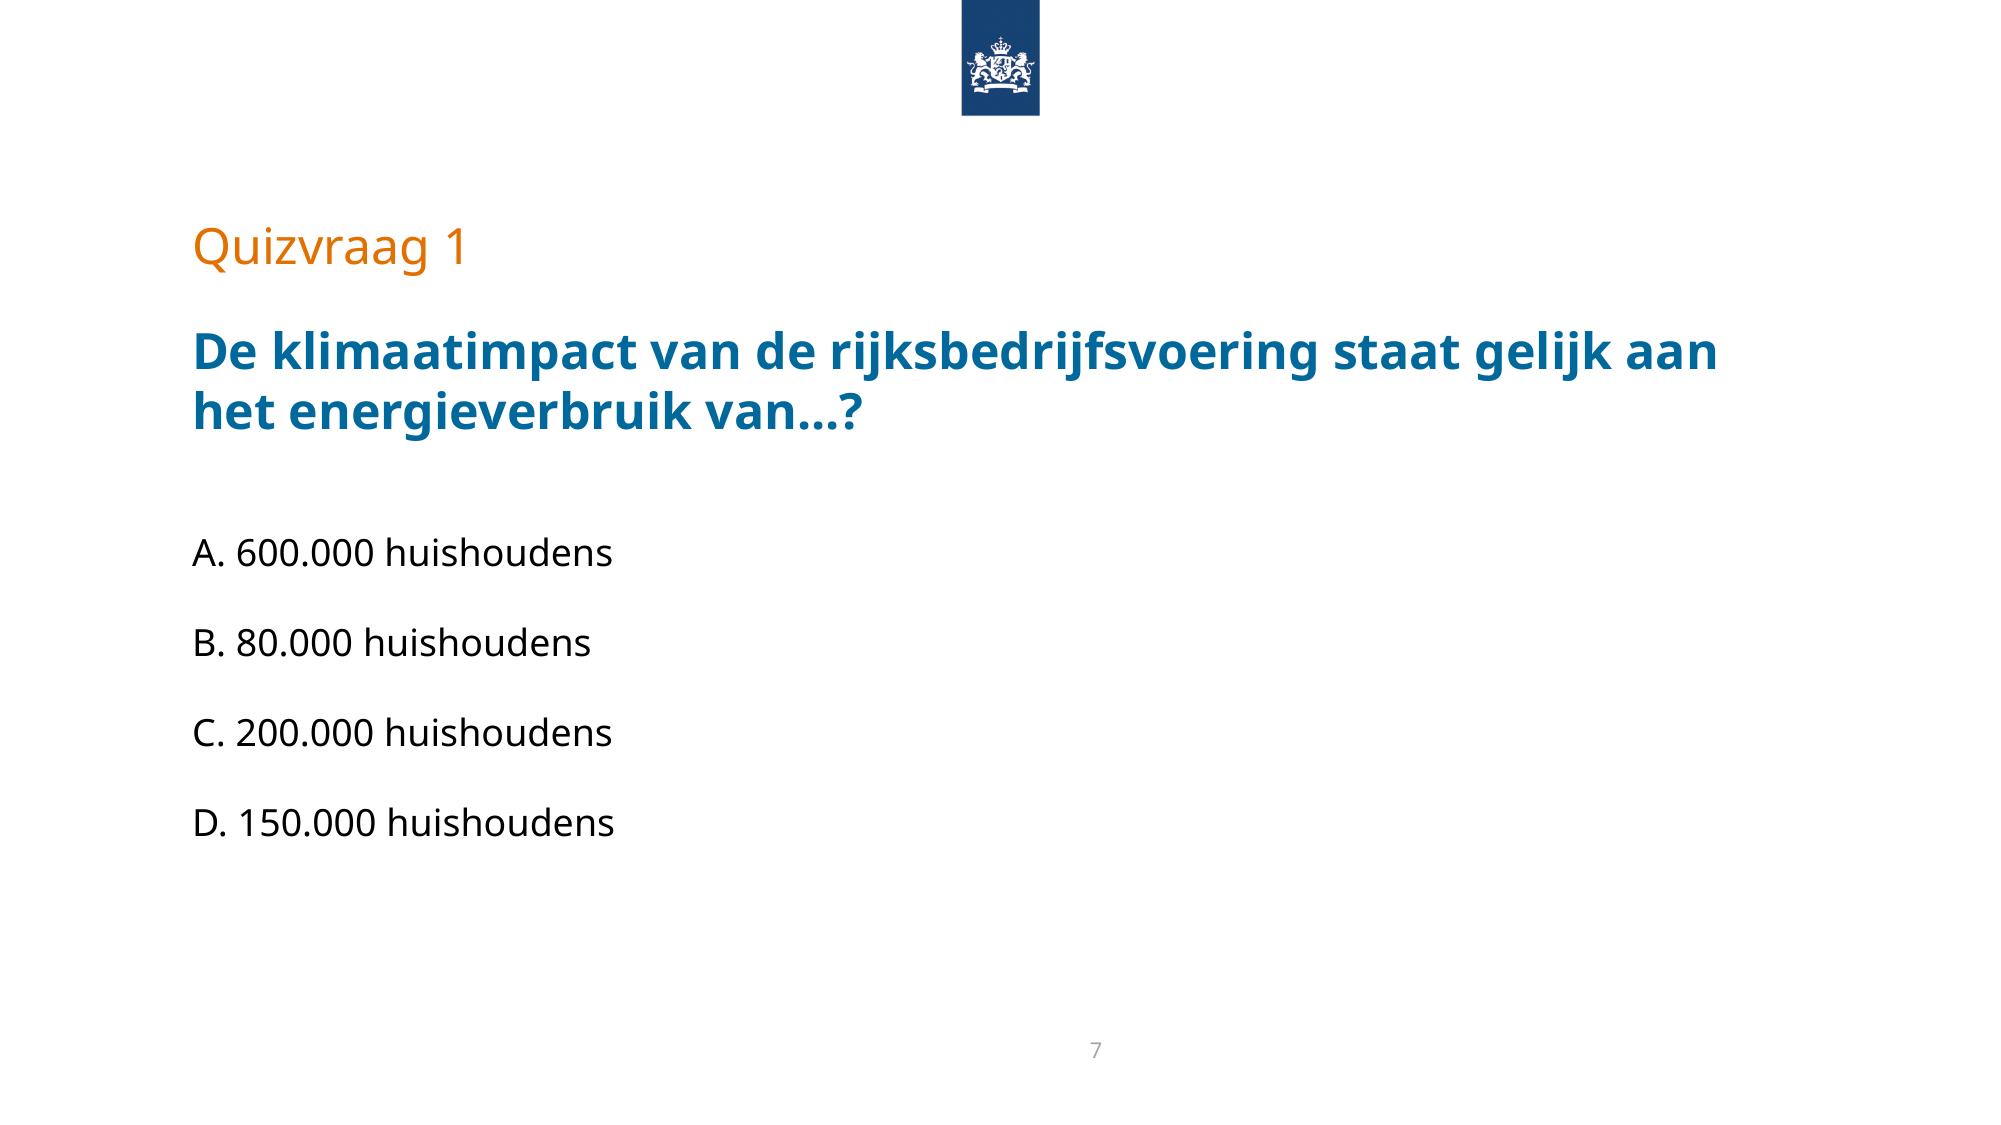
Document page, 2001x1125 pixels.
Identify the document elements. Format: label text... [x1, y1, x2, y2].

text_box 7 [1074, 1020, 1897, 1074]
text_box Quizvraag 1 De klimaatimpact van de rijksbedrijfsvoering staat gelijk aan het energieverbruik van...? A. 600.000 huishoudens B. 80.000 huishoudens C. 200.000 huishoudens D. 150.000 huishoudens [177, 206, 1772, 879]
